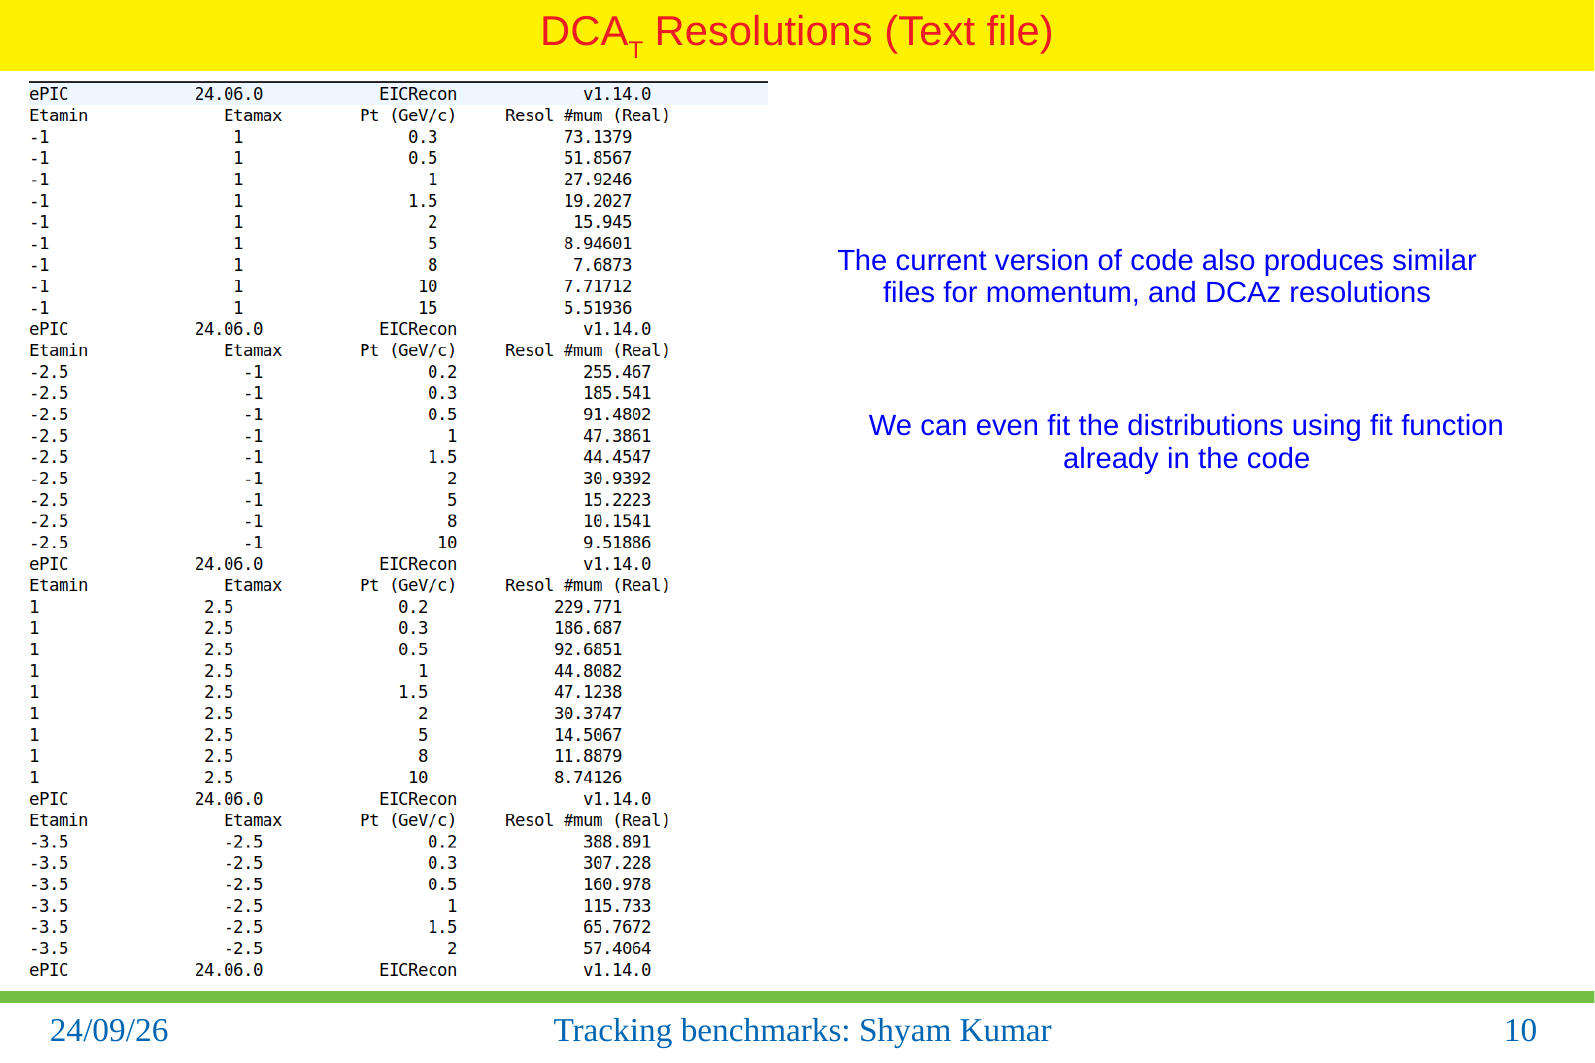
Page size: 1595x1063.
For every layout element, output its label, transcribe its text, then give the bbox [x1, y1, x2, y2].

picture [29, 81, 768, 981]
text_box We can even fit the distributions using fit function already in the code [850, 401, 1524, 482]
title DCAT Resolutions (Text file) [0, 0, 1595, 71]
text_box The current version of code also produces similar files for momentum, and DCAz resolutions [803, 236, 1512, 350]
